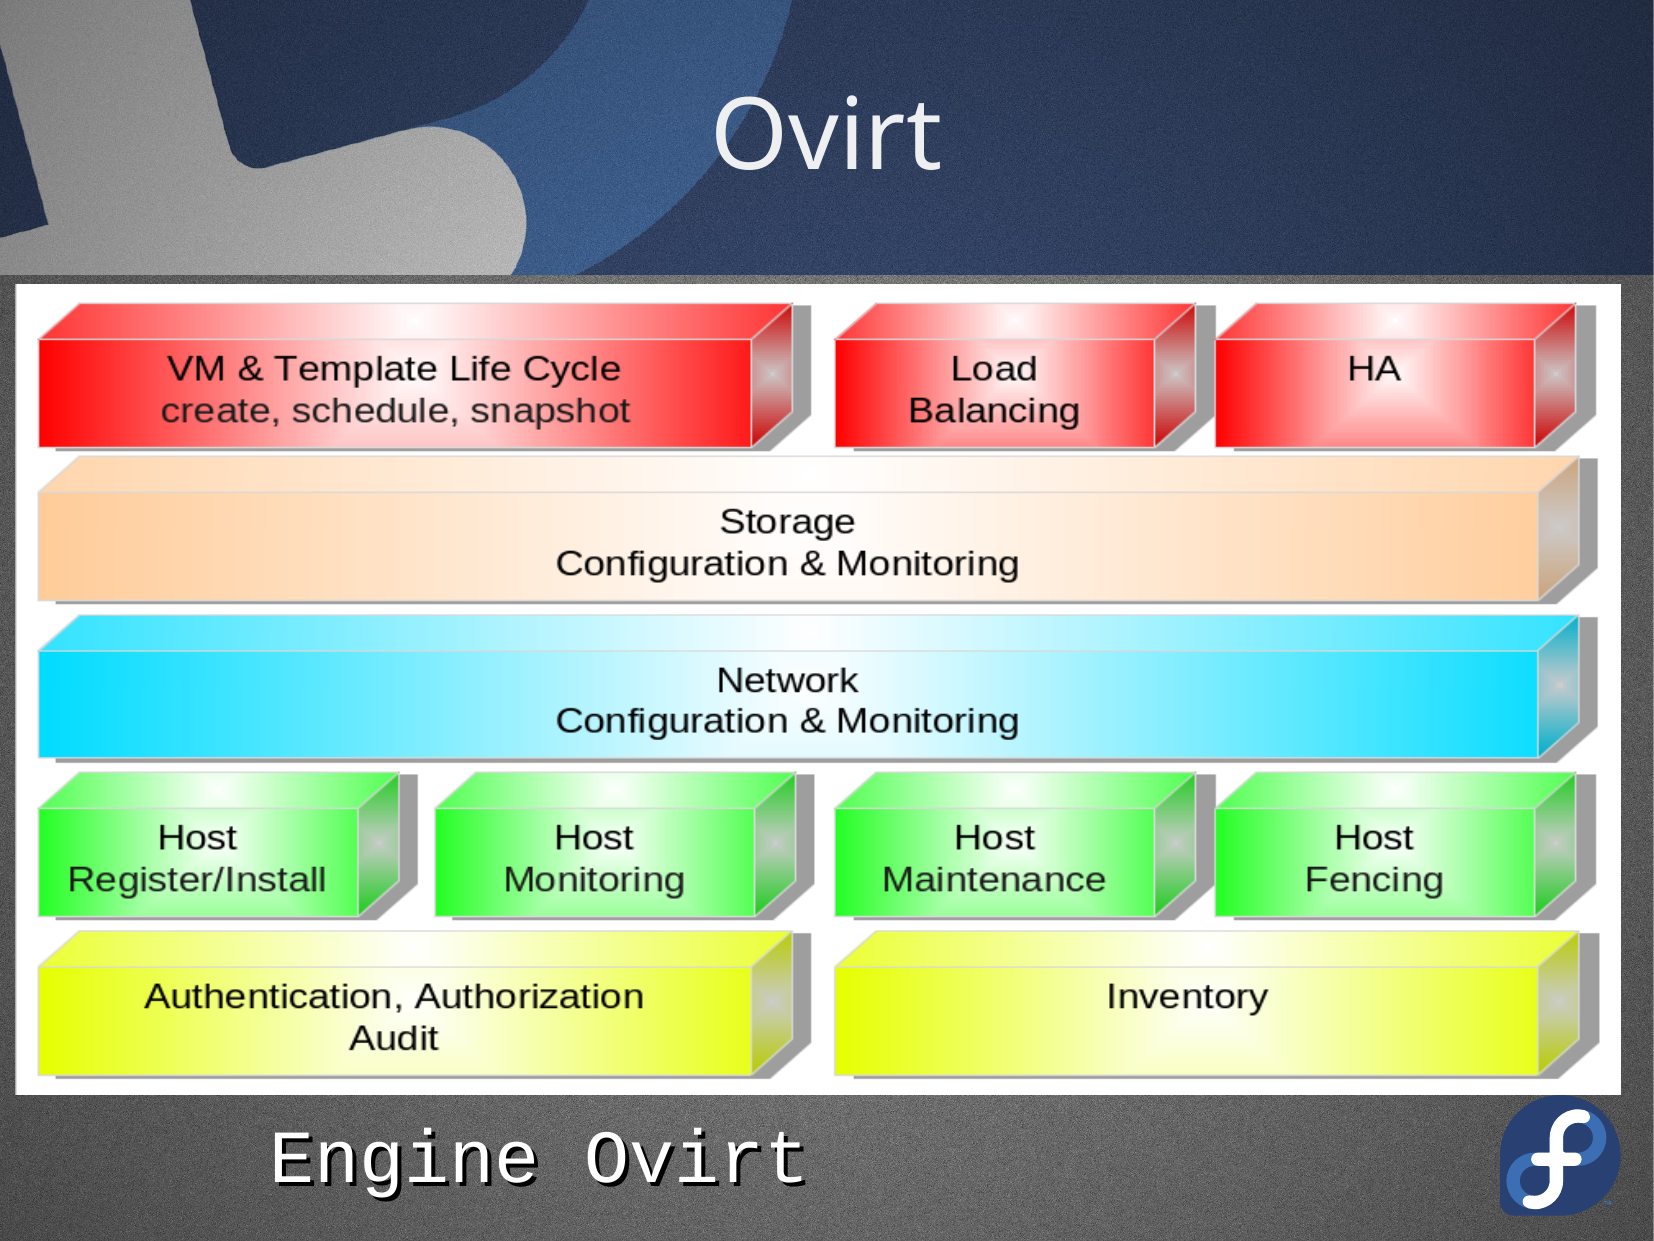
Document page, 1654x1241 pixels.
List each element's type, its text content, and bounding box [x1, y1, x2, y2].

picture [0, 0, 1654, 1241]
text_box Ovirt [88, 29, 1565, 237]
text_box Engine Ovirt [255, 1096, 1306, 1215]
